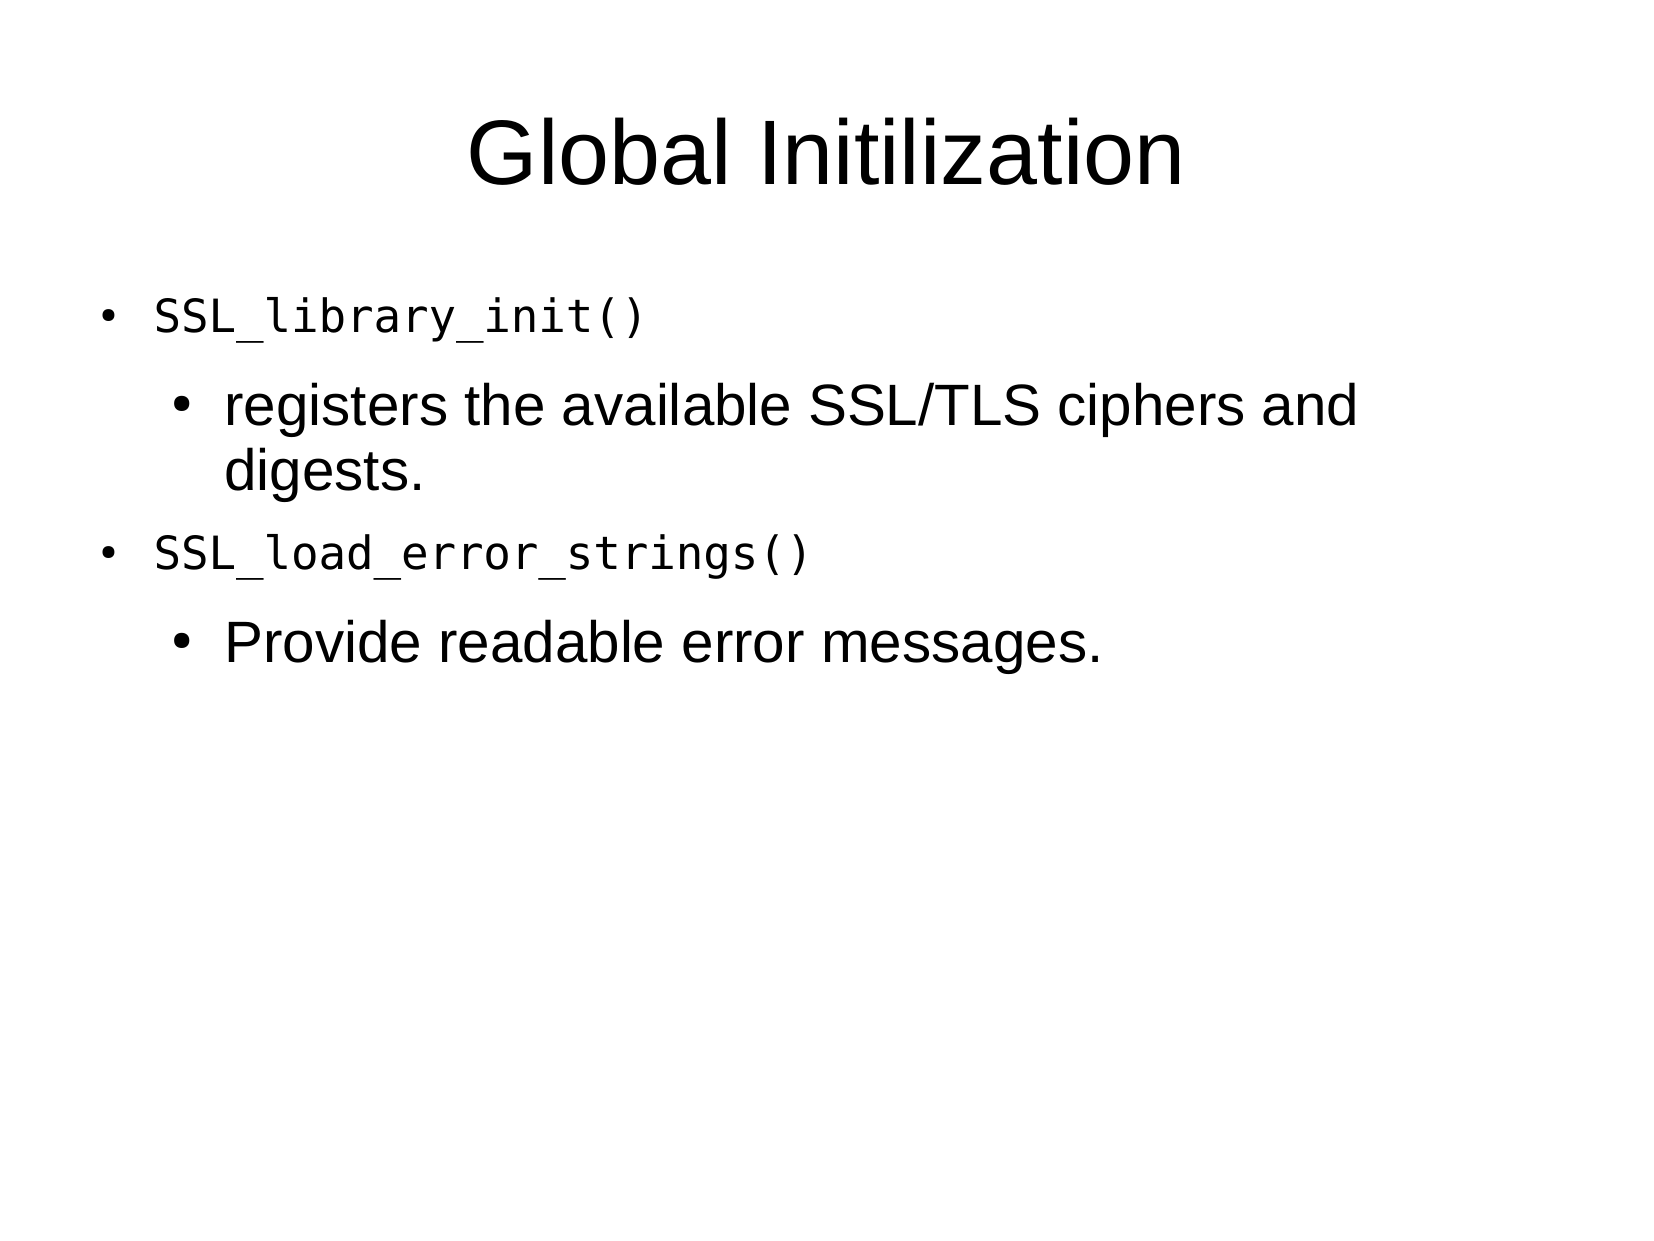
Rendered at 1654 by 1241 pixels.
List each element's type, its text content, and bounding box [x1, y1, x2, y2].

title Global Initilization [82, 56, 1571, 250]
list SSL_library_init() registers the available SSL/TLS ciphers and digests. SSL_load_error_strings() Provide readable error messages. [82, 290, 1571, 1109]
